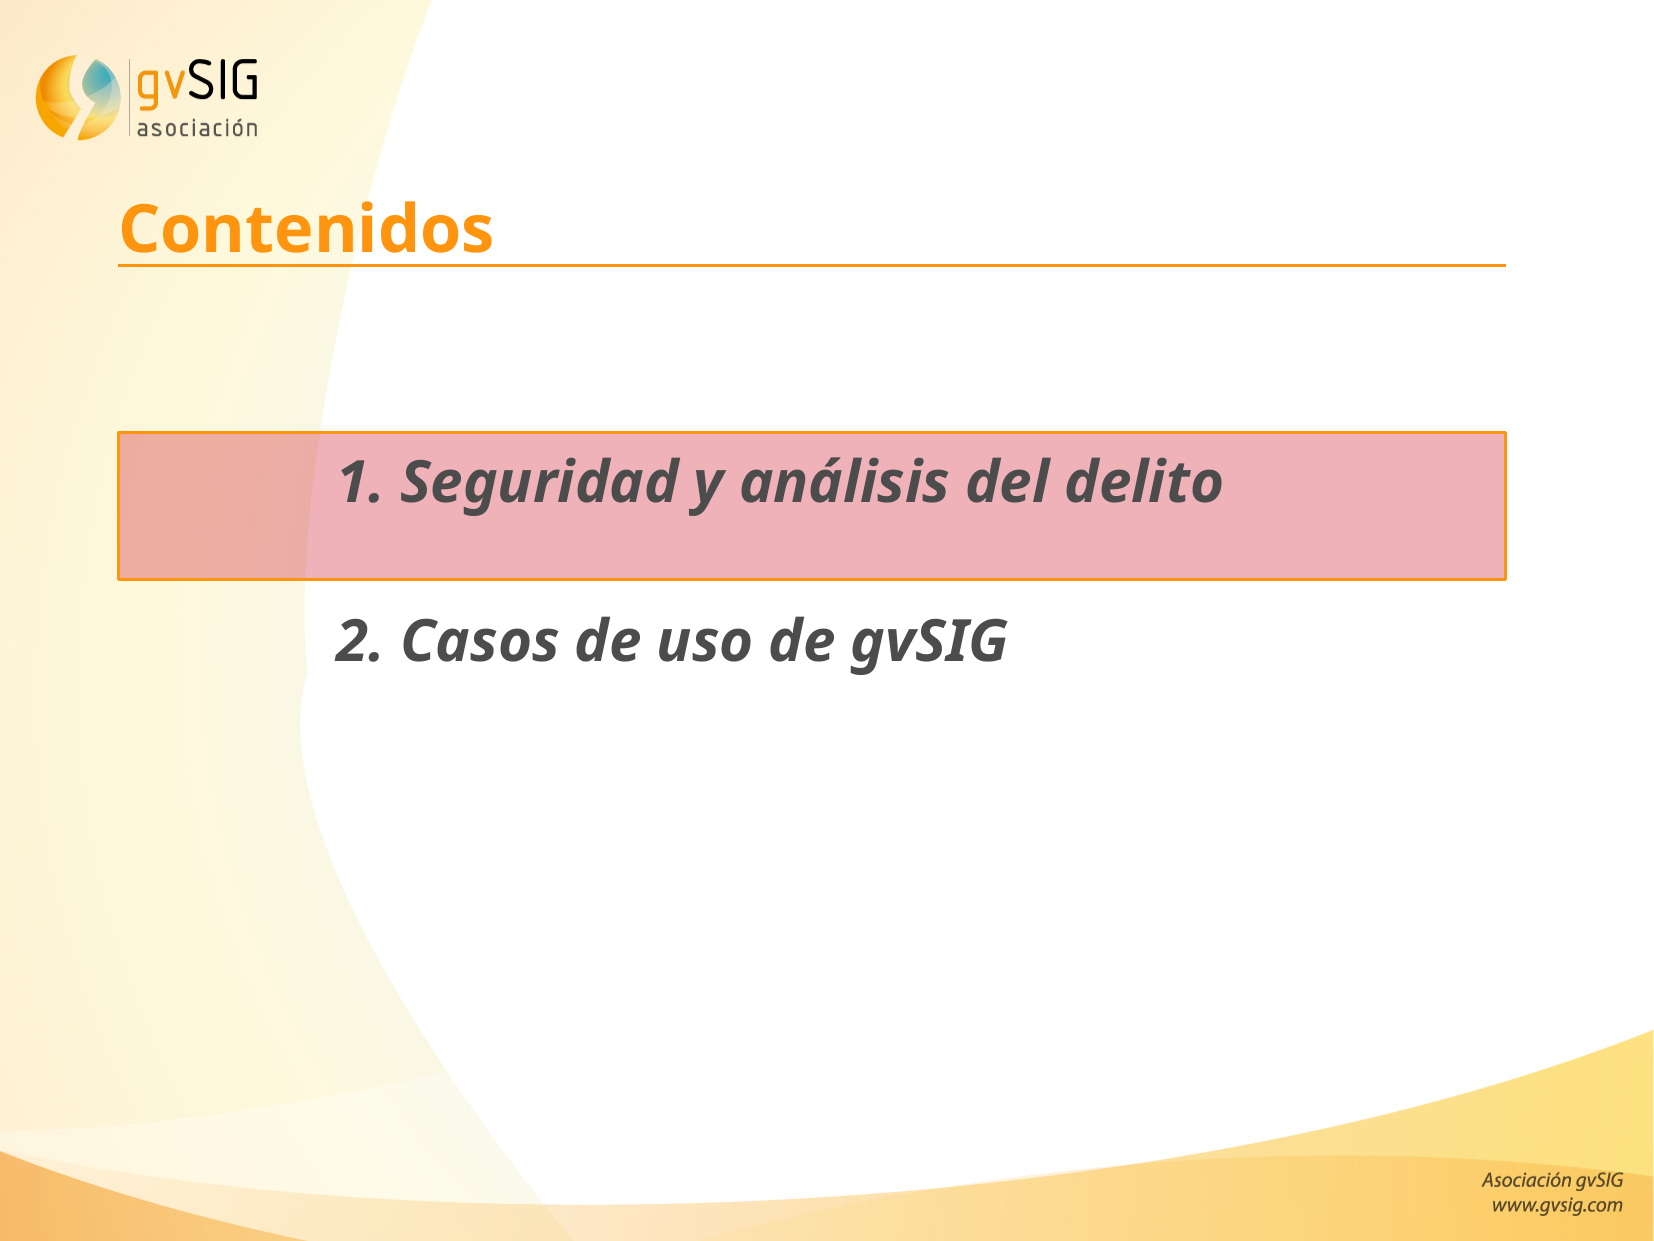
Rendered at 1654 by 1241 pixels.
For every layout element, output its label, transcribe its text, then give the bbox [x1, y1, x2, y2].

text_box [118, 432, 336, 580]
picture [0, 0, 1654, 1241]
text_box [1477, 432, 1506, 580]
title Contenidos [118, 177, 1607, 276]
title 1. Seguridad y análisis del delito 2. Casos de uso de gvSIG [336, 355, 1477, 1161]
